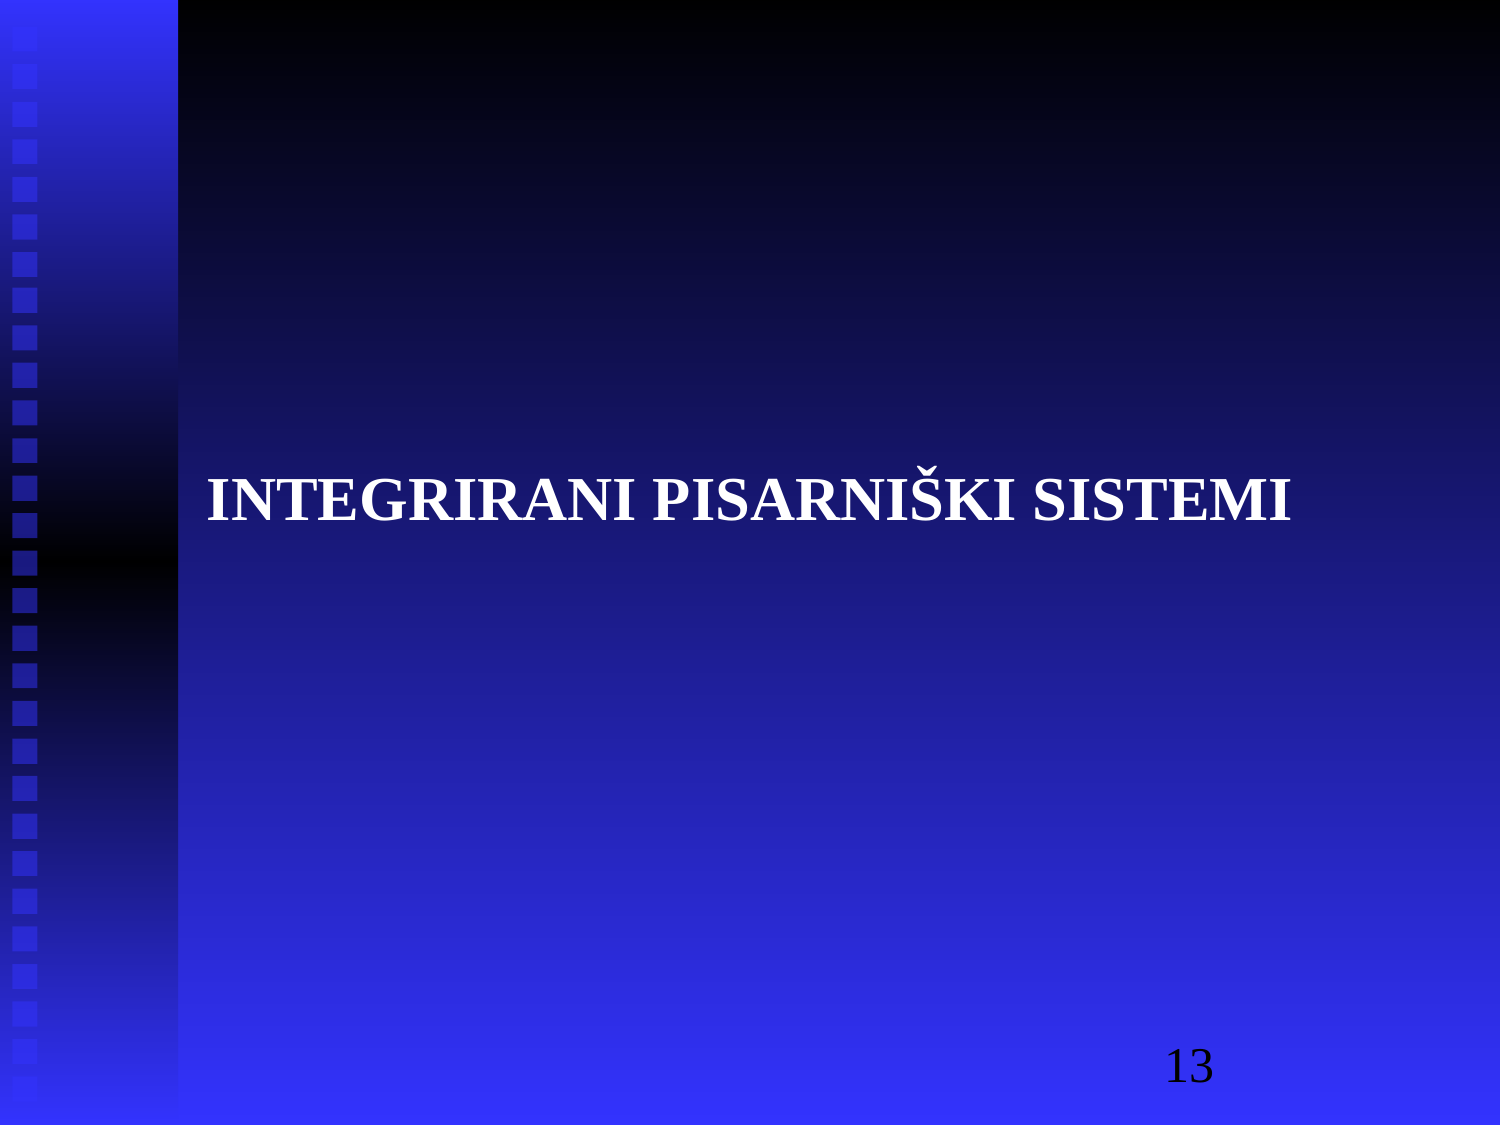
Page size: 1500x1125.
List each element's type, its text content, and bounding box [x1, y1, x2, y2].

text_box INTEGRIRANI PISARNIŠKI SISTEMI [192, 450, 1500, 541]
